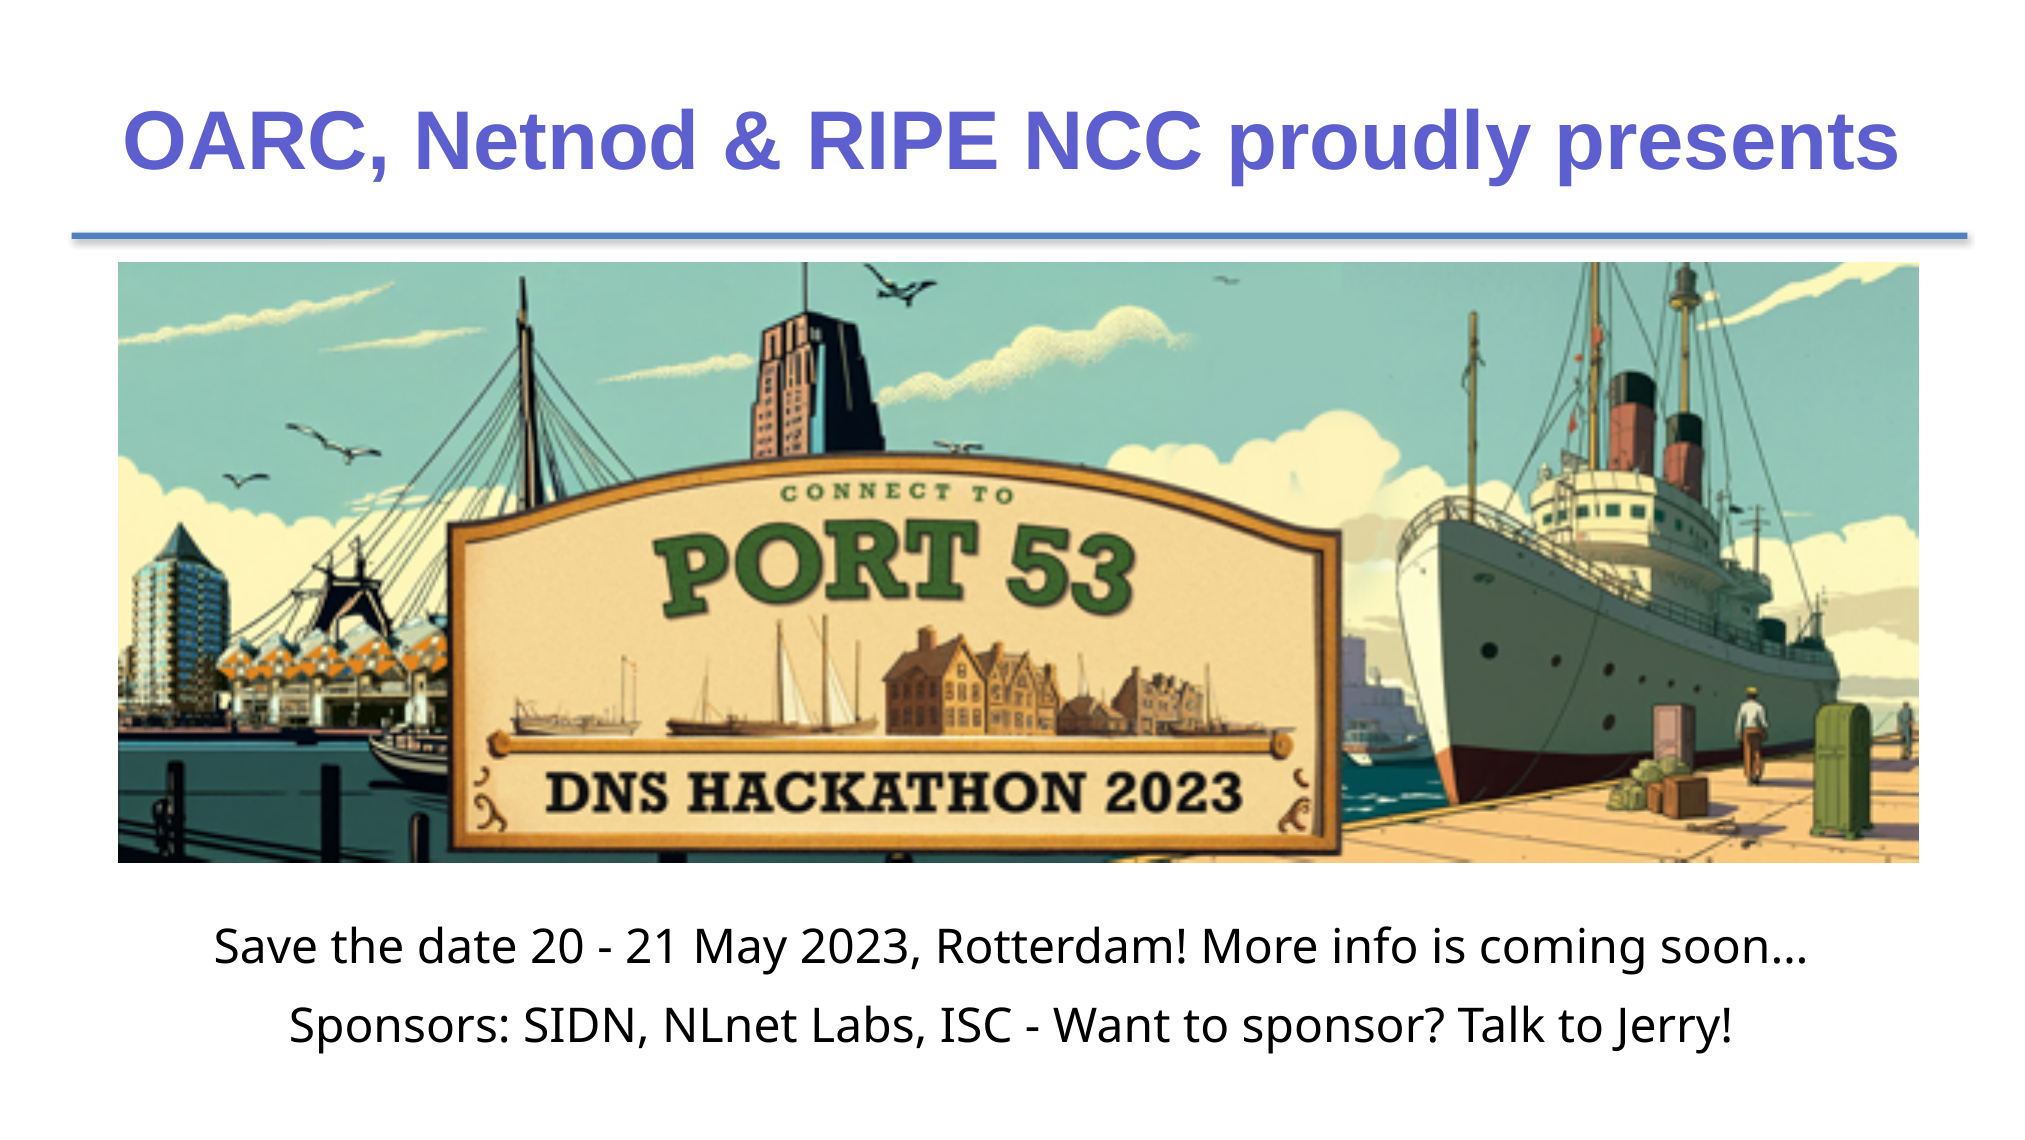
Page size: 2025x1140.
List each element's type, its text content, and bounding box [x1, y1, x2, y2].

picture [118, 262, 1919, 863]
title OARC, Netnod & RIPE NCC proudly presents [101, 45, 1924, 236]
list Save the date 20 - 21 May 2023, Rotterdam! More info is coming soon… Sponsors: SIDN, NLnet Labs, ISC - Want to sponsor? Talk to Jerry! [101, 283, 1924, 1058]
